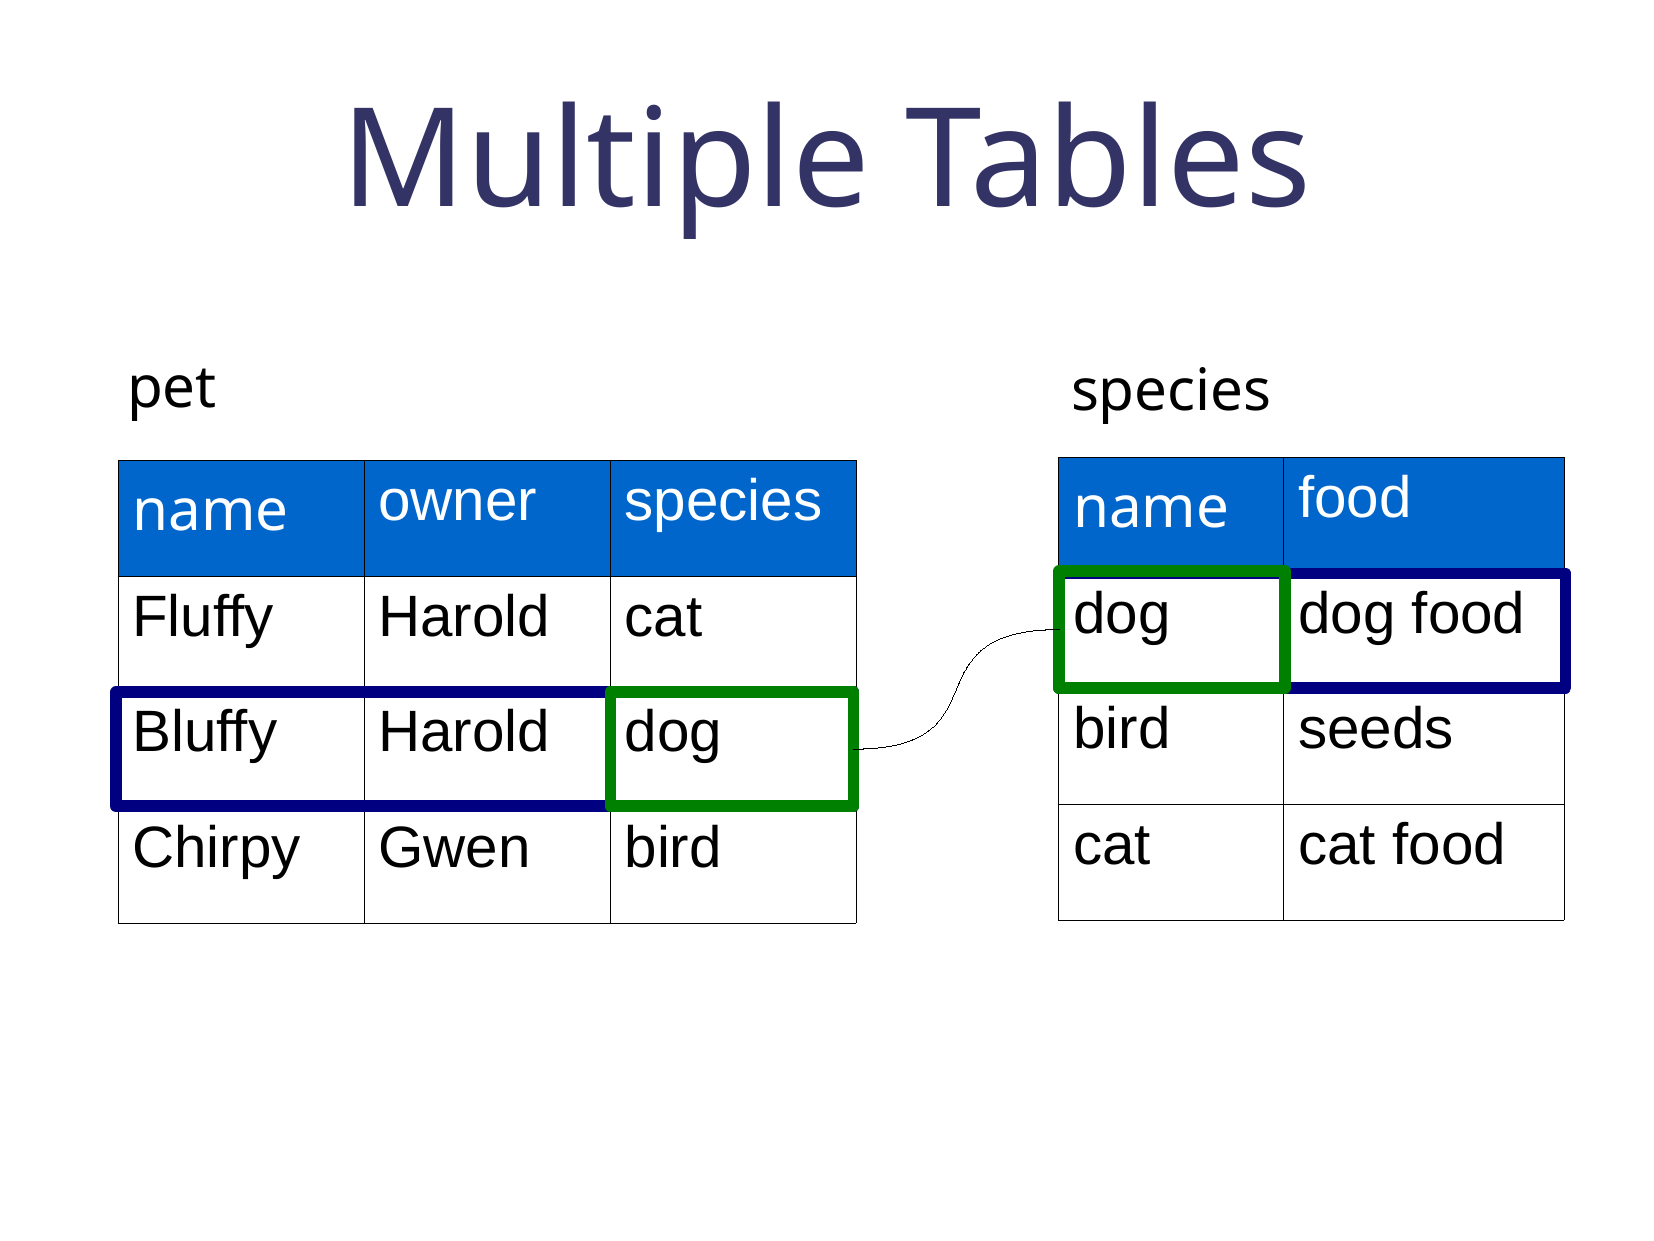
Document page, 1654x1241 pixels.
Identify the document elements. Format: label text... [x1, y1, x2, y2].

table_cell Bluffy [122, 698, 364, 800]
table_header name [1059, 458, 1283, 565]
table_cell Chirpy [119, 812, 364, 923]
table_cell Harold [365, 577, 610, 686]
table_cell seeds [1284, 694, 1564, 804]
table_header name [119, 461, 364, 576]
table_cell bird [611, 812, 856, 923]
table_cell Gwen [365, 812, 610, 923]
table_header owner [365, 461, 610, 576]
table_cell dog [1065, 579, 1279, 682]
table_cell Fluffy [119, 577, 364, 686]
text_box species [1056, 340, 1469, 427]
text_box pet [112, 337, 526, 424]
table_cell cat [611, 577, 856, 686]
table_cell cat food [1284, 805, 1564, 920]
table_cell cat [1059, 805, 1283, 920]
table_cell bird [1059, 694, 1283, 804]
table_header species [611, 461, 856, 576]
title Multiple Tables [82, 49, 1571, 257]
table_cell Harold [365, 698, 605, 800]
table_cell dog food [1291, 579, 1560, 682]
table_header food [1284, 458, 1564, 568]
table_cell dog [616, 698, 848, 800]
